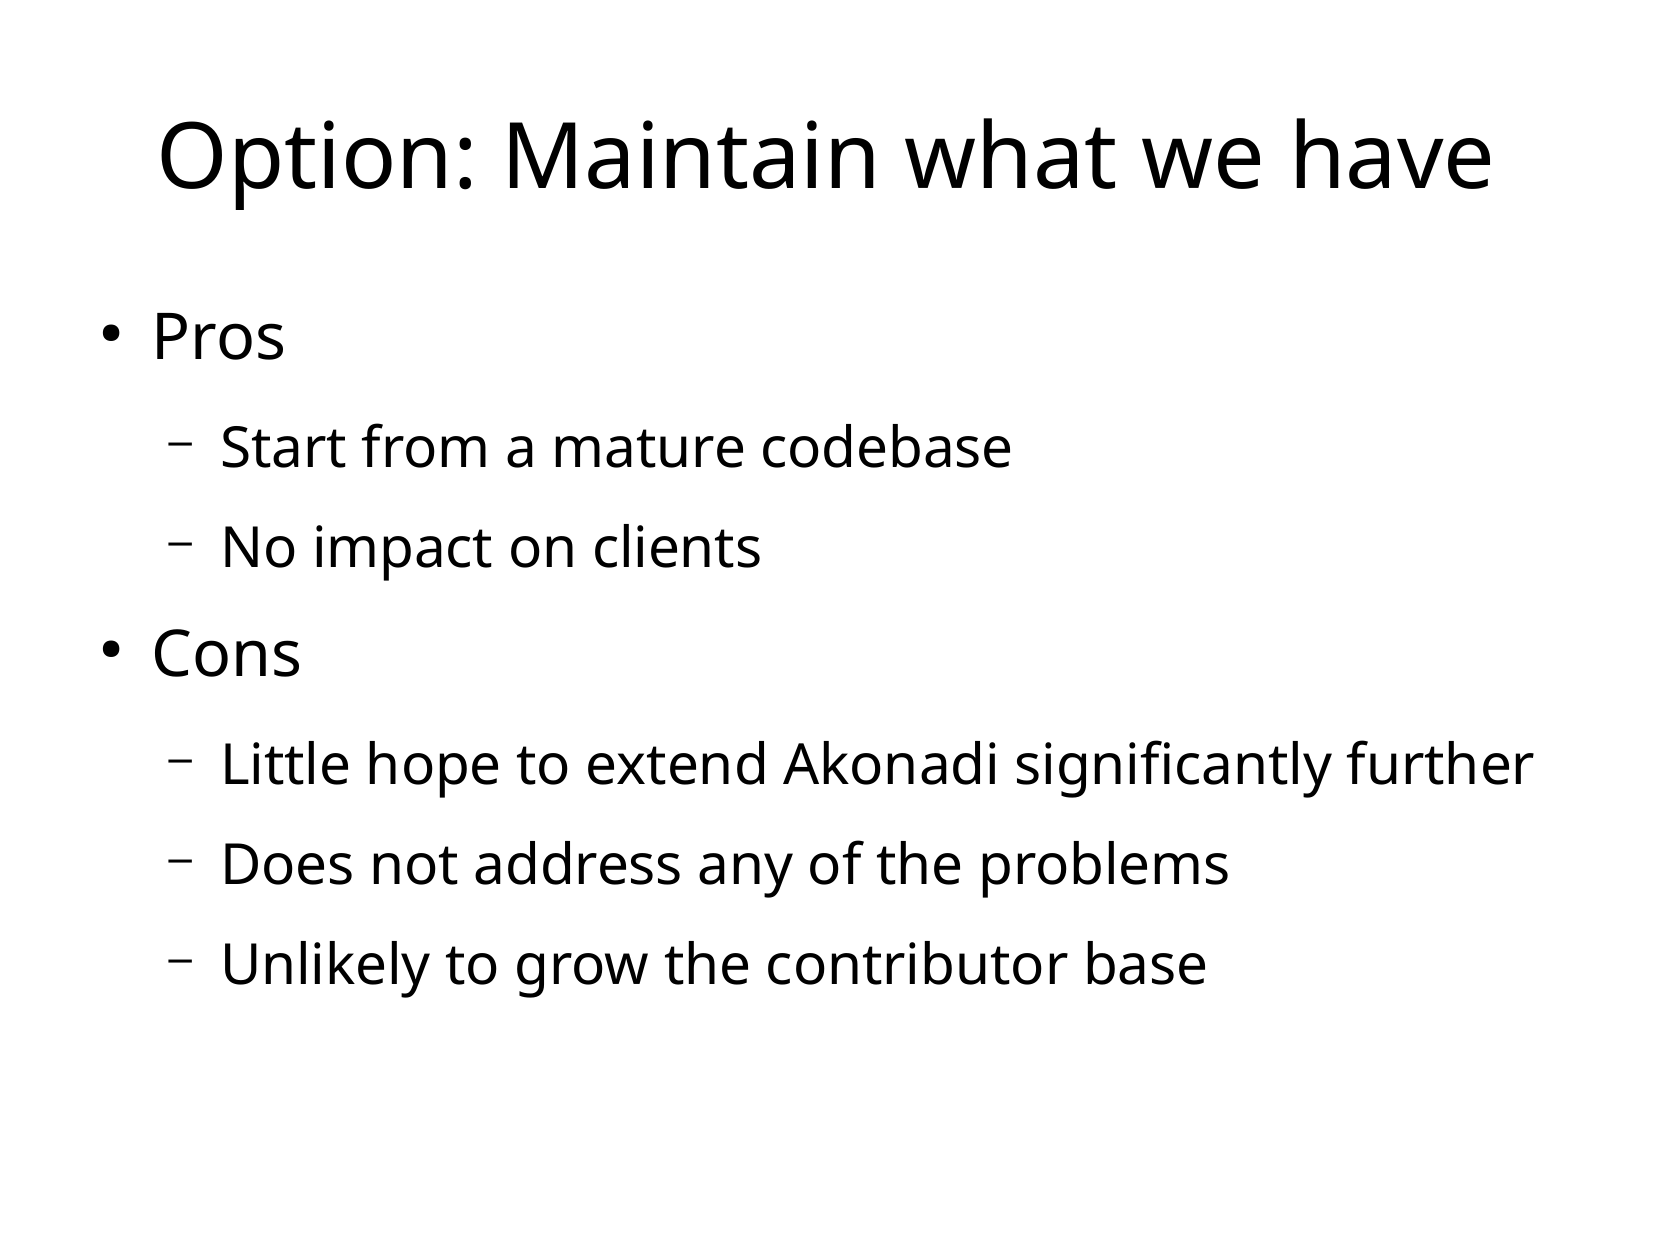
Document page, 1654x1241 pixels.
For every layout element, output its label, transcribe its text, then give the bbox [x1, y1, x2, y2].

title Option: Maintain what we have [82, 49, 1571, 257]
list Pros Start from a mature codebase No impact on clients Cons Little hope to extend Akonadi significantly further Does not address any of the problems Unlikely to grow the contributor base [82, 290, 1571, 1010]
